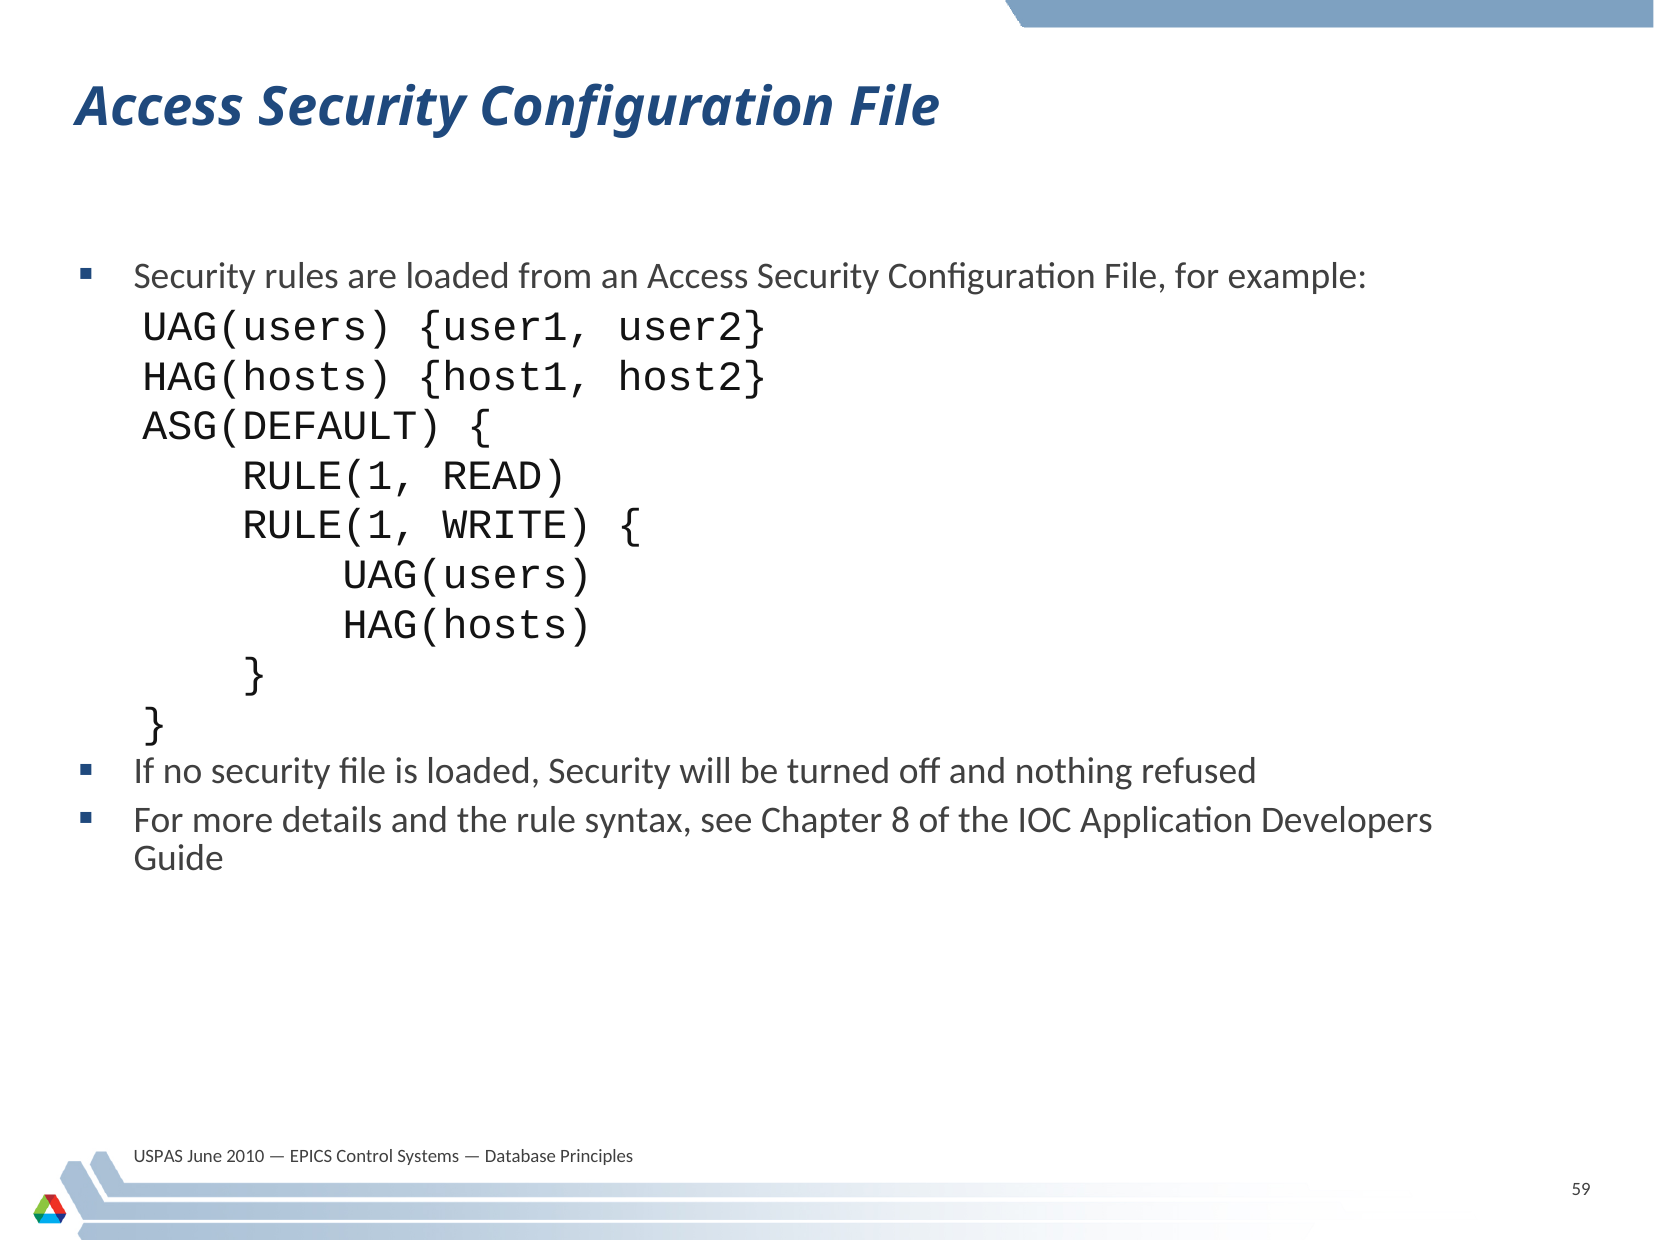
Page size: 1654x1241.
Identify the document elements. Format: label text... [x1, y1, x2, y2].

list Security rules are loaded from an Access Security Configuration File, for example: UAG(users) {user1, user2} HAG(hosts) {host1, host2} ASG(DEFAULT) { RULE(1, READ) RULE(1, WRITE) { UAG(users) HAG(hosts) } } If no security file is loaded, Security will be turned off and nothing refused For more details and the rule syntax, see Chapter 8 of the IOC Application Developers Guide [62, 253, 1498, 1087]
picture [0, 1143, 1654, 1240]
title Access Security Configuration File [61, 59, 1500, 138]
picture [0, 0, 1654, 29]
